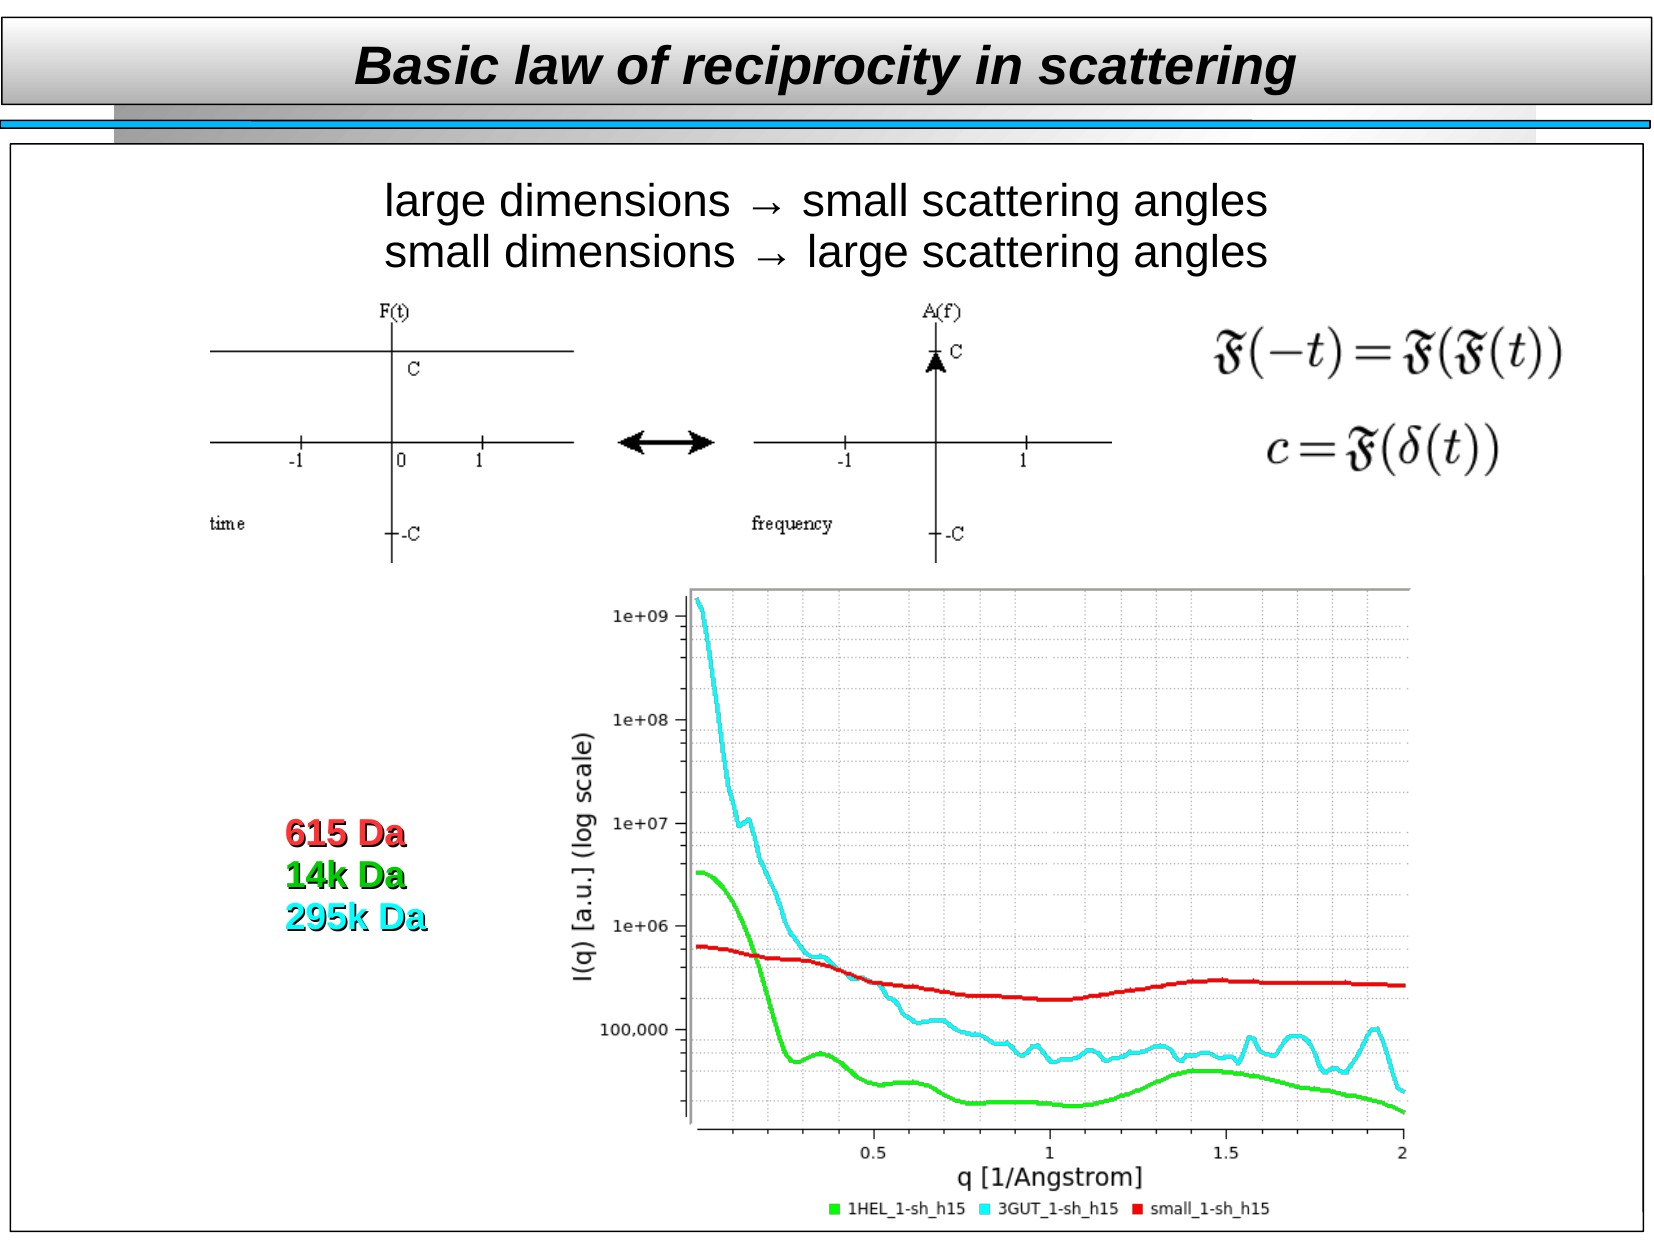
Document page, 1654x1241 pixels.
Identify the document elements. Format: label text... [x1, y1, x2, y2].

picture [1200, 318, 1575, 391]
picture [555, 578, 1420, 1231]
text_box large dimensions → small scattering angles small dimensions → large scattering angles [369, 167, 1285, 286]
text_box [0, 120, 1651, 129]
picture [1260, 413, 1507, 496]
text_box Basic law of reciprocity in scattering [1, 17, 1652, 105]
text_box 615 Da 14k Da 295k Da [270, 804, 555, 946]
picture [210, 299, 1112, 563]
